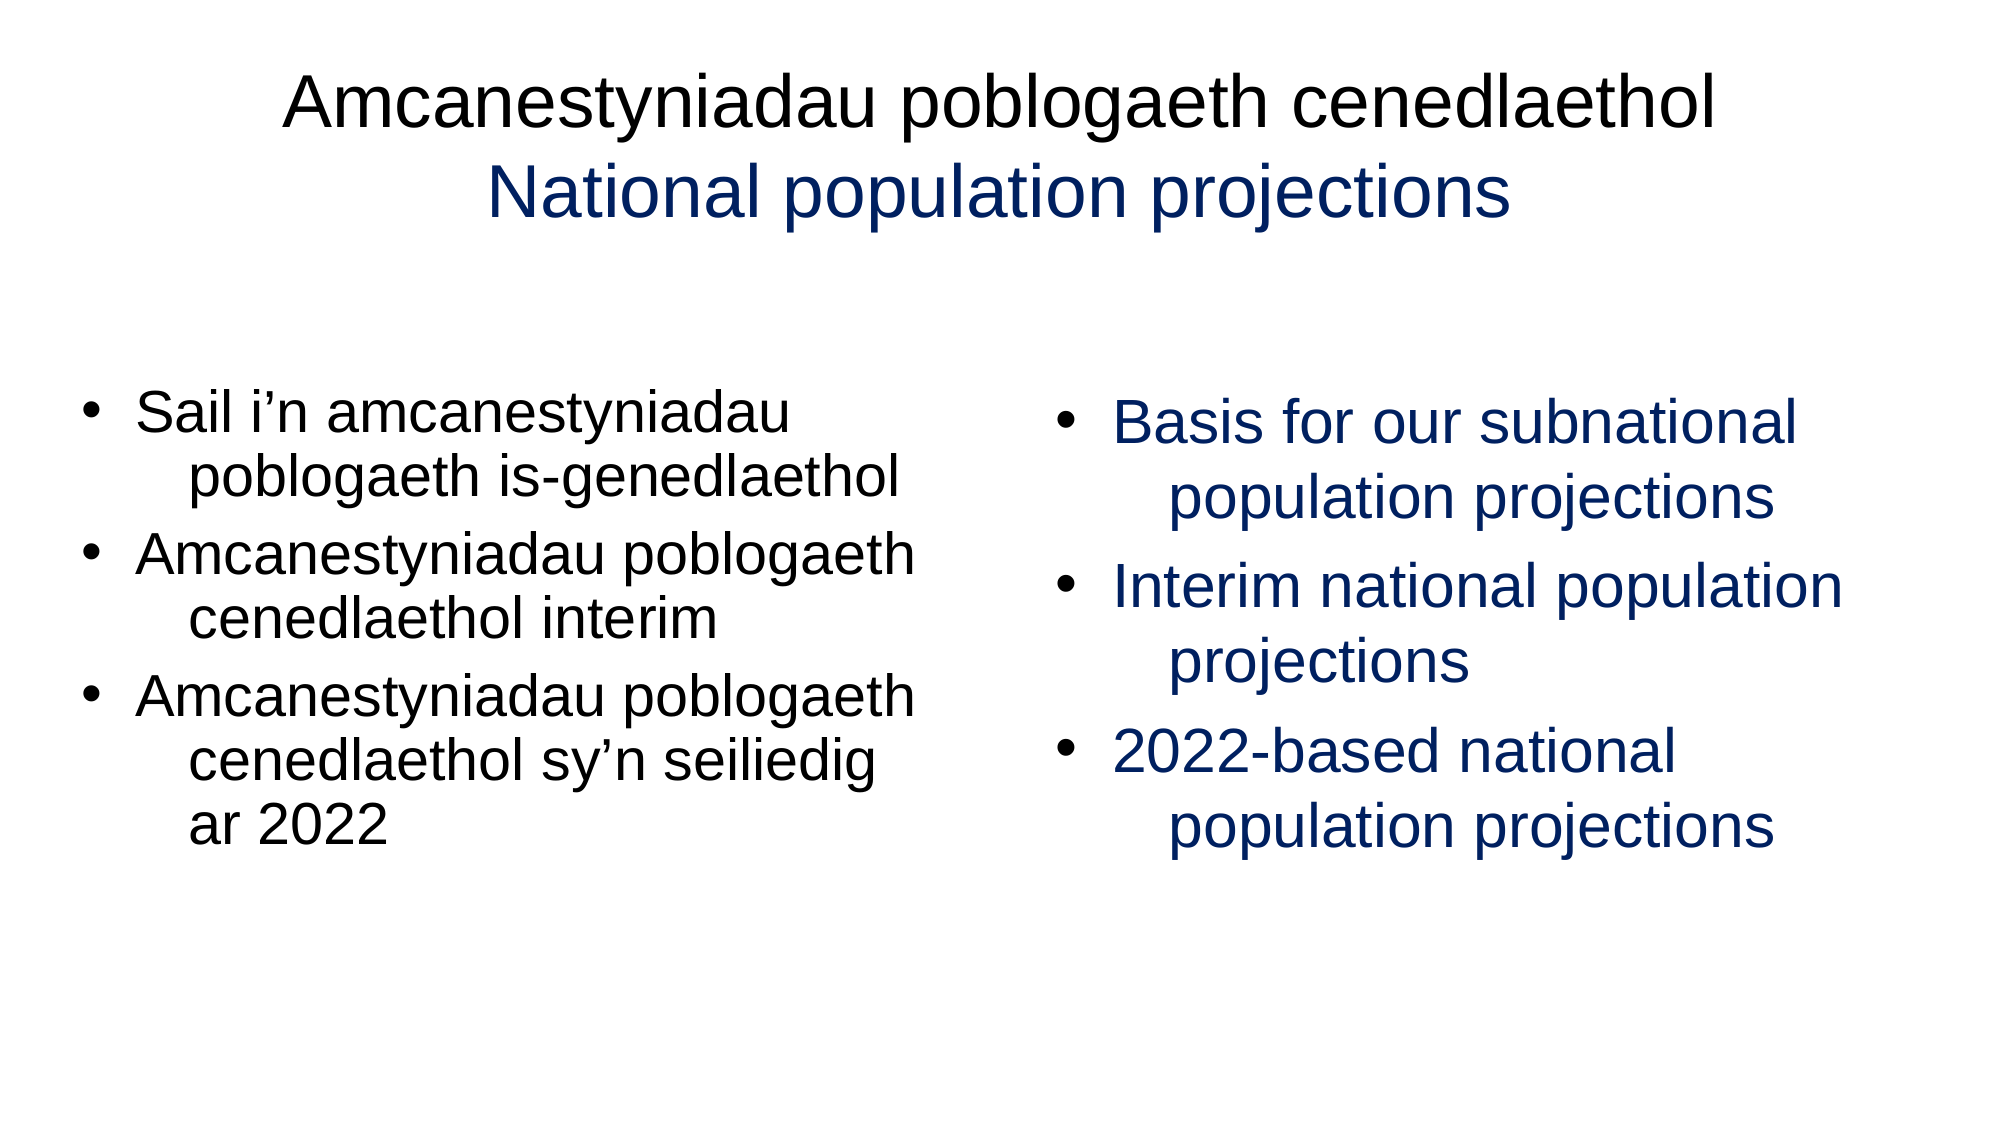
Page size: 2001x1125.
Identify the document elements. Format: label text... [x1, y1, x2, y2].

list Sail i’n amcanestyniadau poblogaeth is-genedlaethol Amcanestyniadau poblogaeth cenedlaethol interim Amcanestyniadau poblogaeth cenedlaethol sy’n seiliedig ar 2022 [66, 373, 960, 974]
title Amcanestyniadau poblogaeth cenedlaethol National population projections [19, 45, 1981, 233]
text_box Basis for our subnational population projections Interim national population projections 2022-based national population projections [1040, 373, 1934, 974]
